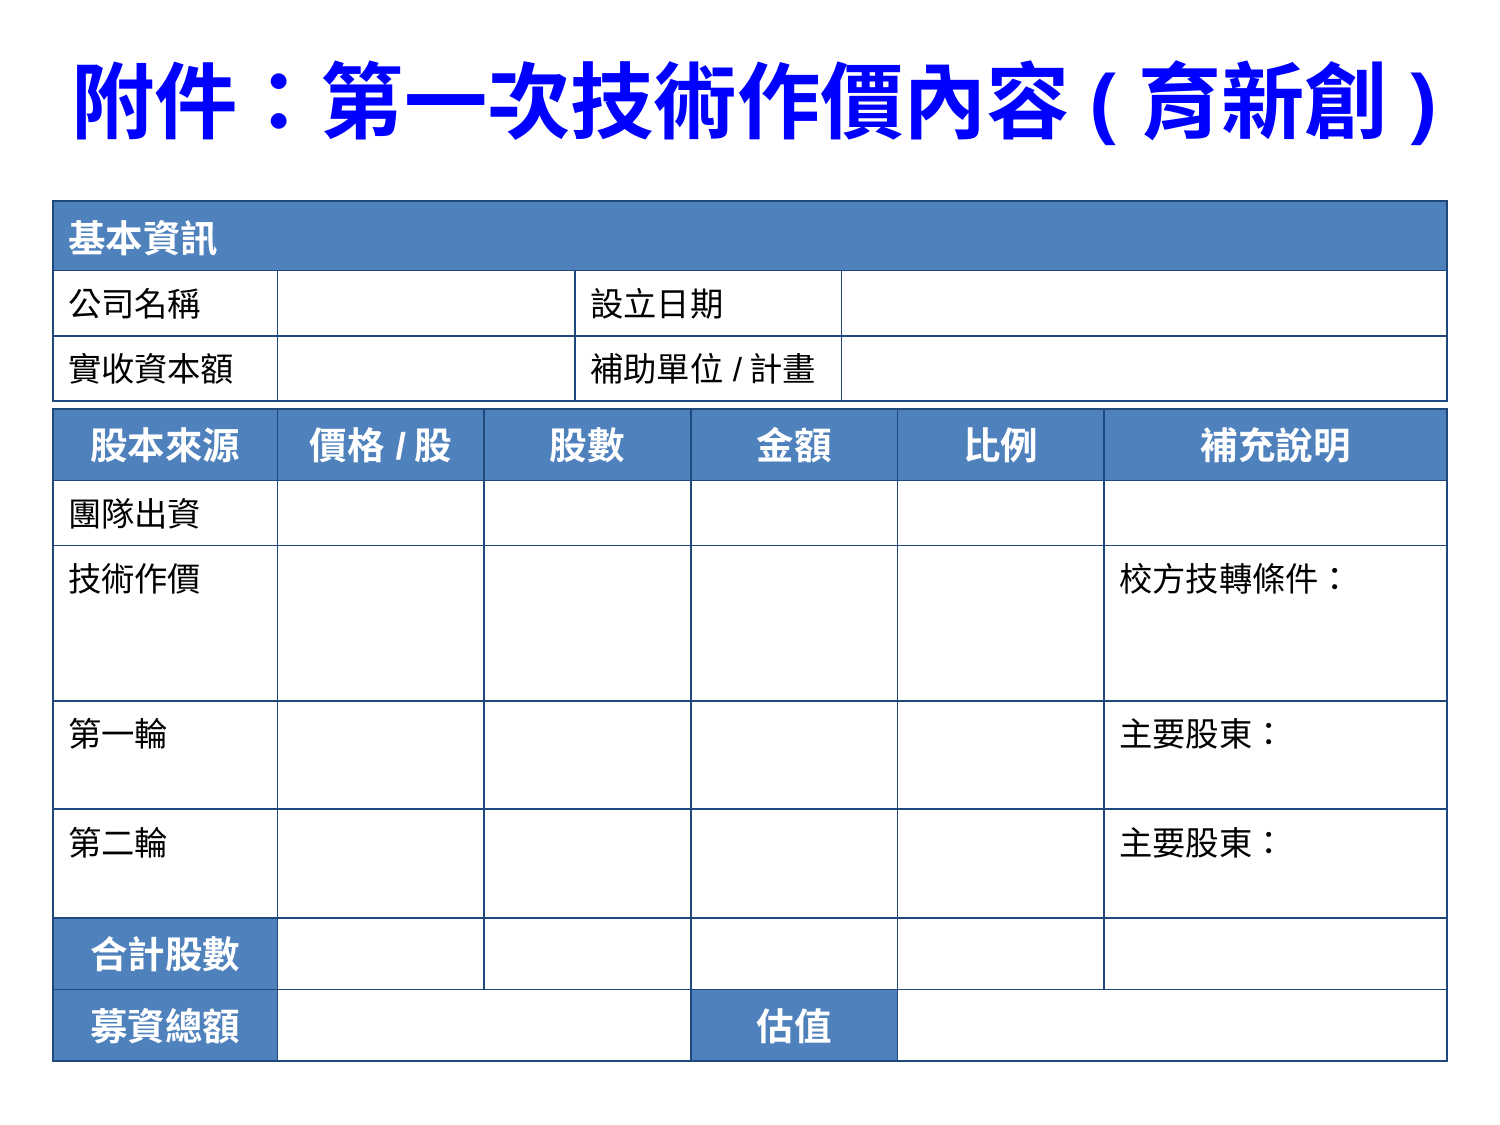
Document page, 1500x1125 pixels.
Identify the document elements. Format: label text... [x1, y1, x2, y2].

table_cell [898, 990, 1446, 1060]
table_cell 合計股數 [54, 919, 277, 989]
table_cell [898, 919, 1103, 989]
table_cell [485, 481, 690, 545]
table_cell [1105, 919, 1446, 989]
table_cell [278, 990, 690, 1060]
table_cell 估值 [692, 990, 897, 1060]
table_cell [485, 919, 690, 989]
table_cell [692, 810, 897, 917]
table_cell 第一輪 [54, 702, 277, 808]
table_cell [842, 271, 1446, 335]
table_header 基本資訊 [54, 202, 1446, 270]
table_cell [898, 546, 1103, 700]
table_header 股數 [485, 410, 690, 480]
table_cell 公司名稱 [54, 271, 277, 335]
table_cell [692, 546, 897, 700]
title 附件：第一次技術作價內容(育新創) [41, 23, 1467, 175]
table_cell 設立日期 [576, 271, 841, 335]
table_header 價格/股 [278, 410, 483, 480]
table_cell 團隊出資 [54, 481, 277, 545]
table_cell 第二輪 [54, 810, 277, 917]
table_cell [485, 546, 690, 700]
table_header 金額 [692, 410, 897, 480]
table_cell [692, 919, 897, 989]
table_cell [278, 271, 574, 335]
table_cell [692, 702, 897, 808]
table_cell 募資總額 [54, 990, 277, 1060]
table_cell 技術作價 [54, 546, 277, 700]
table_cell 補助單位/計畫 [576, 337, 841, 400]
table_header 股本來源 [54, 410, 277, 480]
table_cell [485, 810, 690, 917]
table_cell [1105, 481, 1446, 545]
table_cell [485, 702, 690, 808]
table_cell [278, 919, 483, 989]
table_cell [278, 702, 483, 808]
table_cell [278, 337, 574, 400]
table_cell [278, 546, 483, 700]
table_header 補充說明 [1105, 410, 1446, 480]
table_header 比例 [898, 410, 1103, 480]
table_cell [898, 481, 1103, 545]
table_cell 校方技轉條件： [1105, 546, 1446, 700]
table_cell [842, 337, 1446, 400]
table_cell 實收資本額 [54, 337, 277, 400]
table_cell [692, 481, 897, 545]
table_cell 主要股東： [1105, 810, 1446, 917]
table_cell [898, 702, 1103, 808]
table_cell [898, 810, 1103, 917]
table_cell 主要股東： [1105, 702, 1446, 808]
table_cell [278, 810, 483, 917]
table_cell [278, 481, 483, 545]
